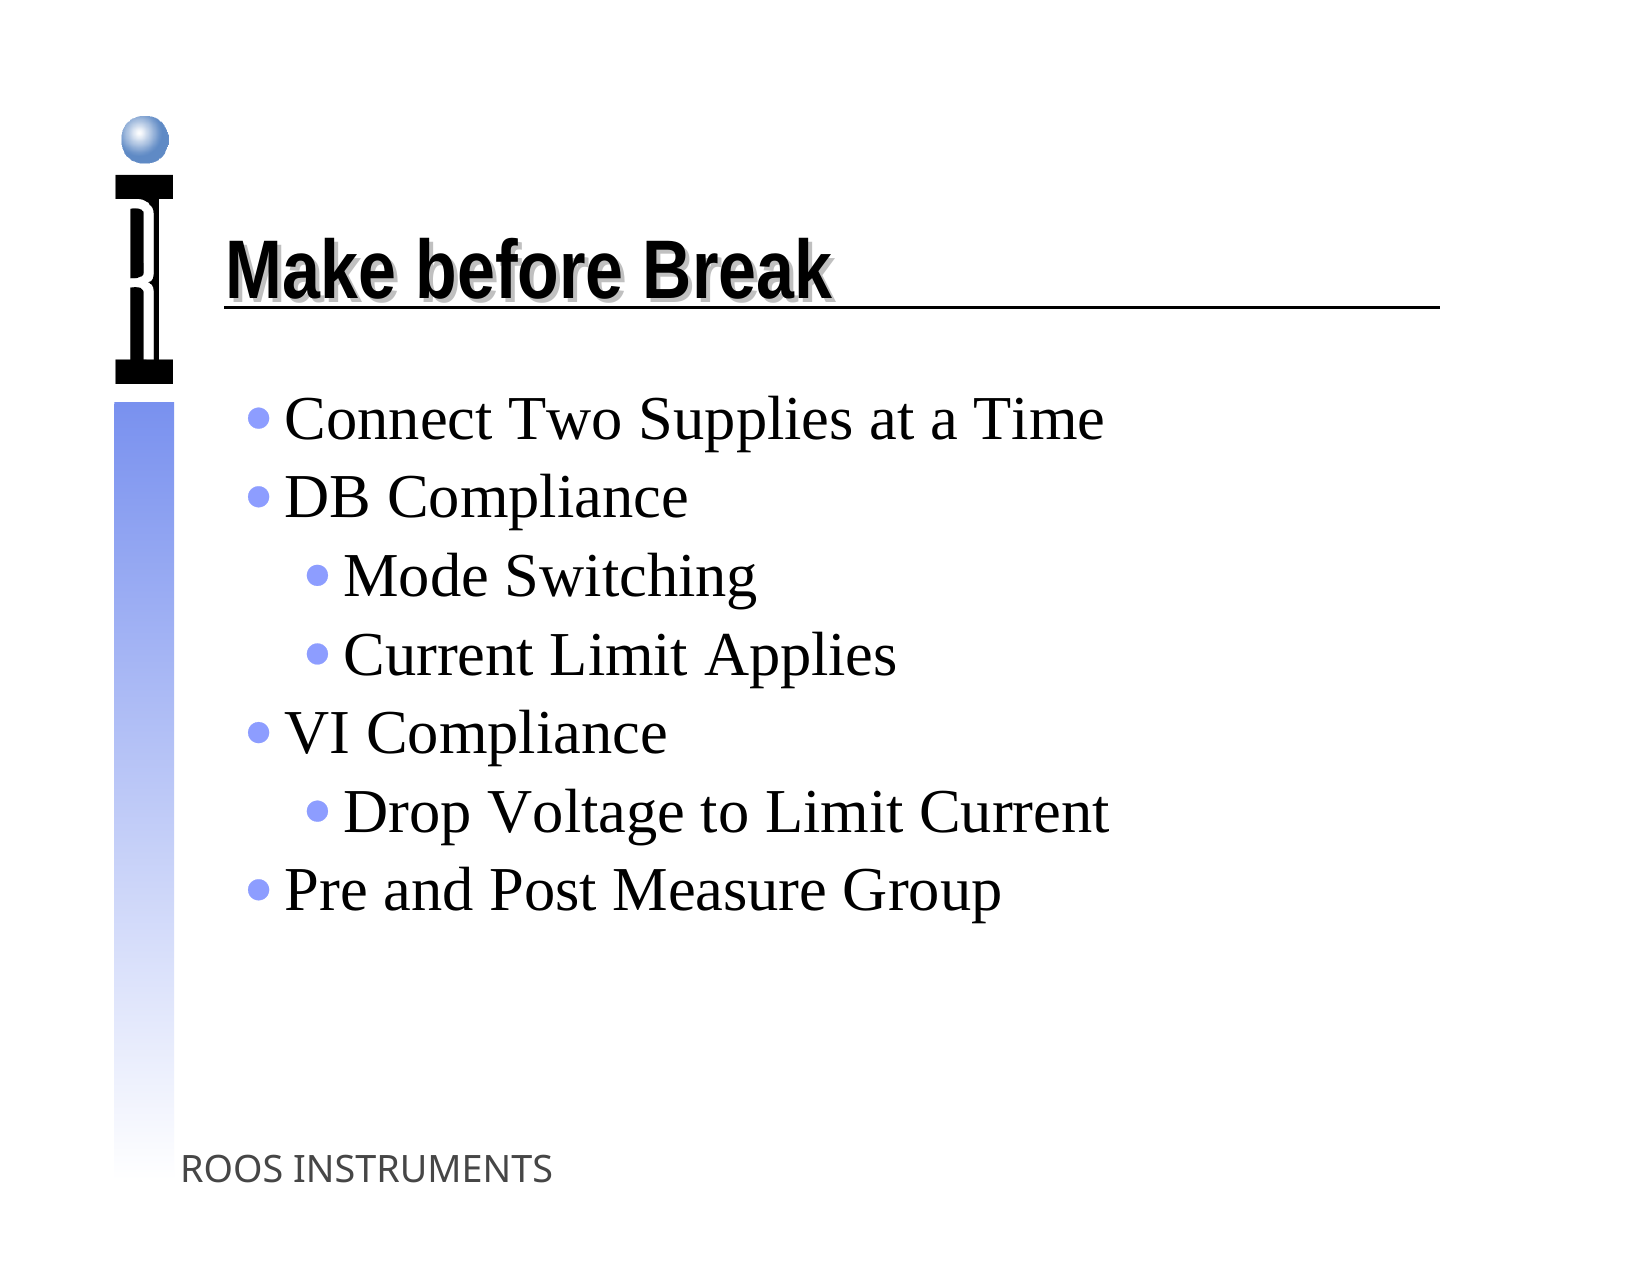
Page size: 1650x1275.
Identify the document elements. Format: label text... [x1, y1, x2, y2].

text_box Make before Break [225, 133, 1447, 318]
text_box Connect Two Supplies at a Time DB Compliance Mode Switching Current Limit Applies VI Compliance Drop Voltage to Limit Current Pre and Post Measure Group [232, 383, 1456, 930]
